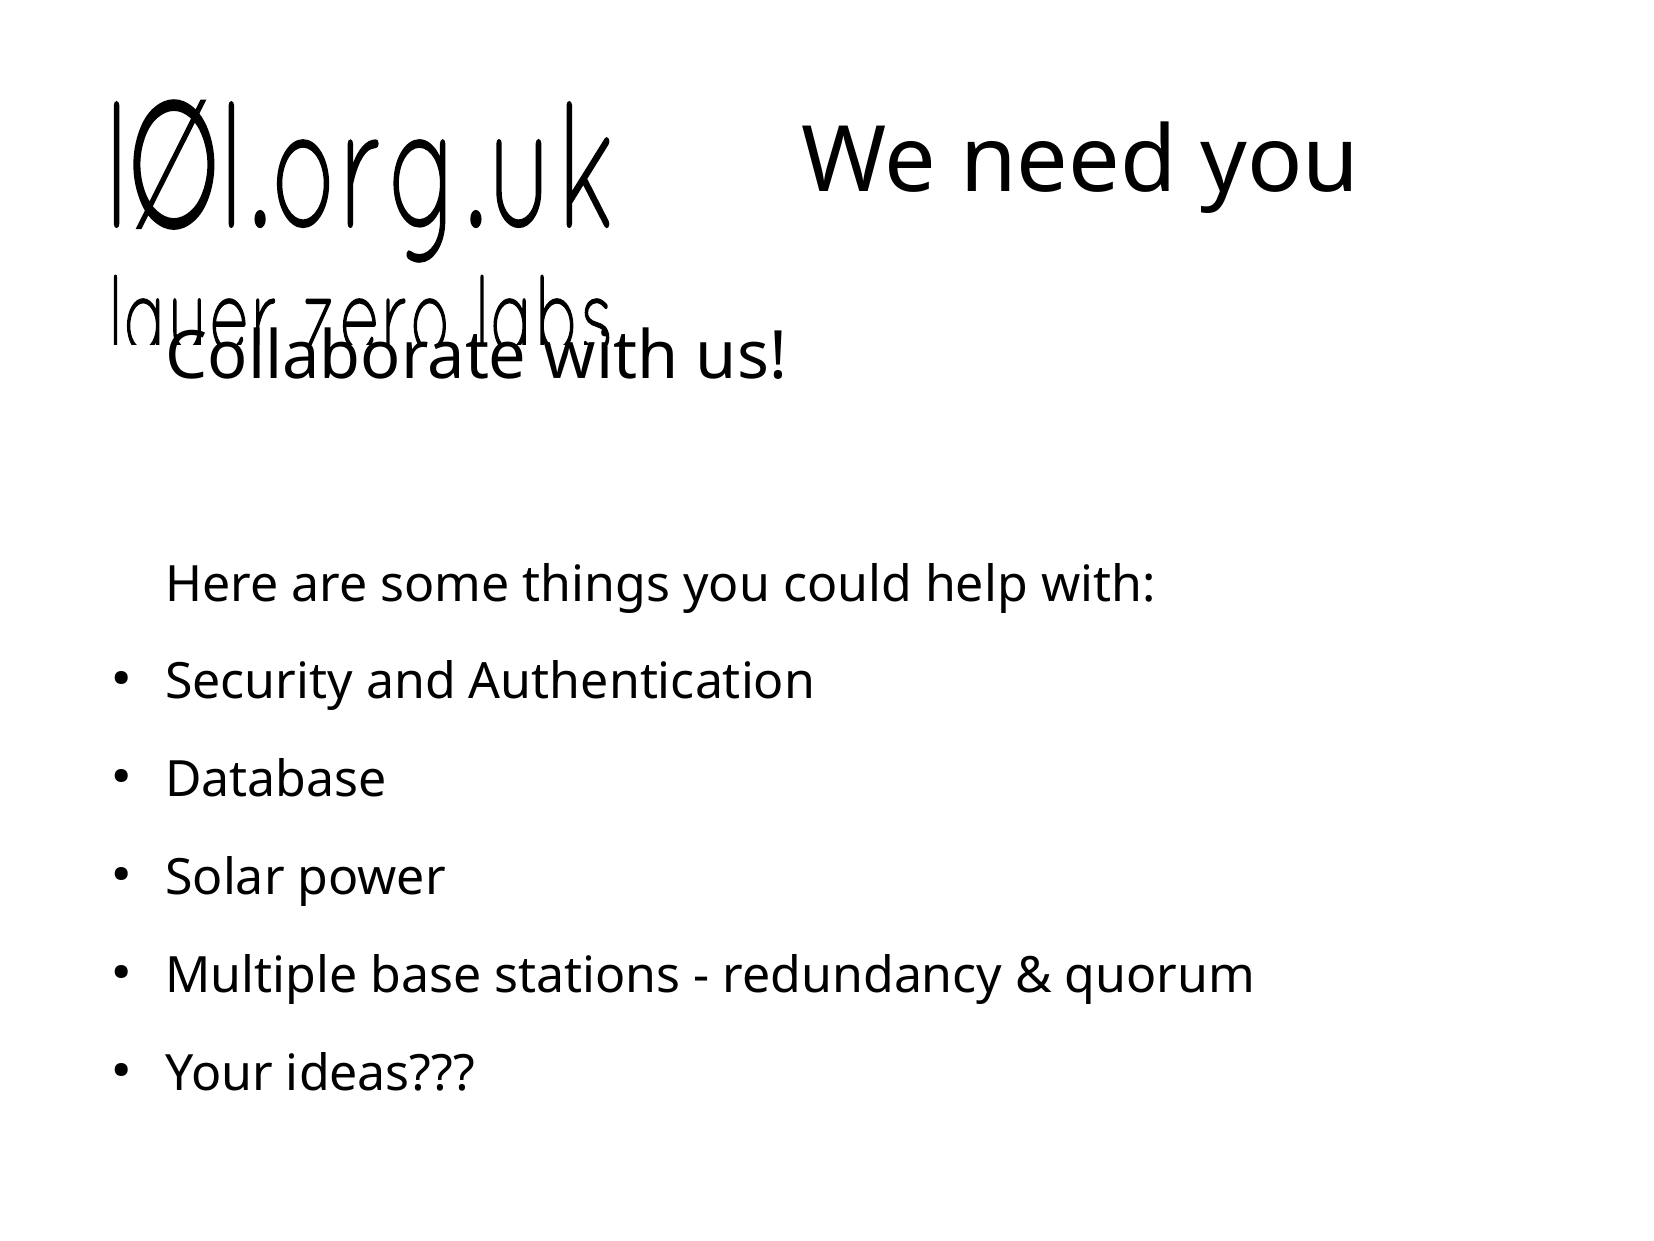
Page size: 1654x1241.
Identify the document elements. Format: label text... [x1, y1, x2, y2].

title We need you [590, 52, 1571, 260]
list Collaborate with us! Here are some things you could help with: Security and Authentication Database Solar power Multiple base stations - redundancy & quorum Your ideas??? [94, 307, 1583, 1229]
